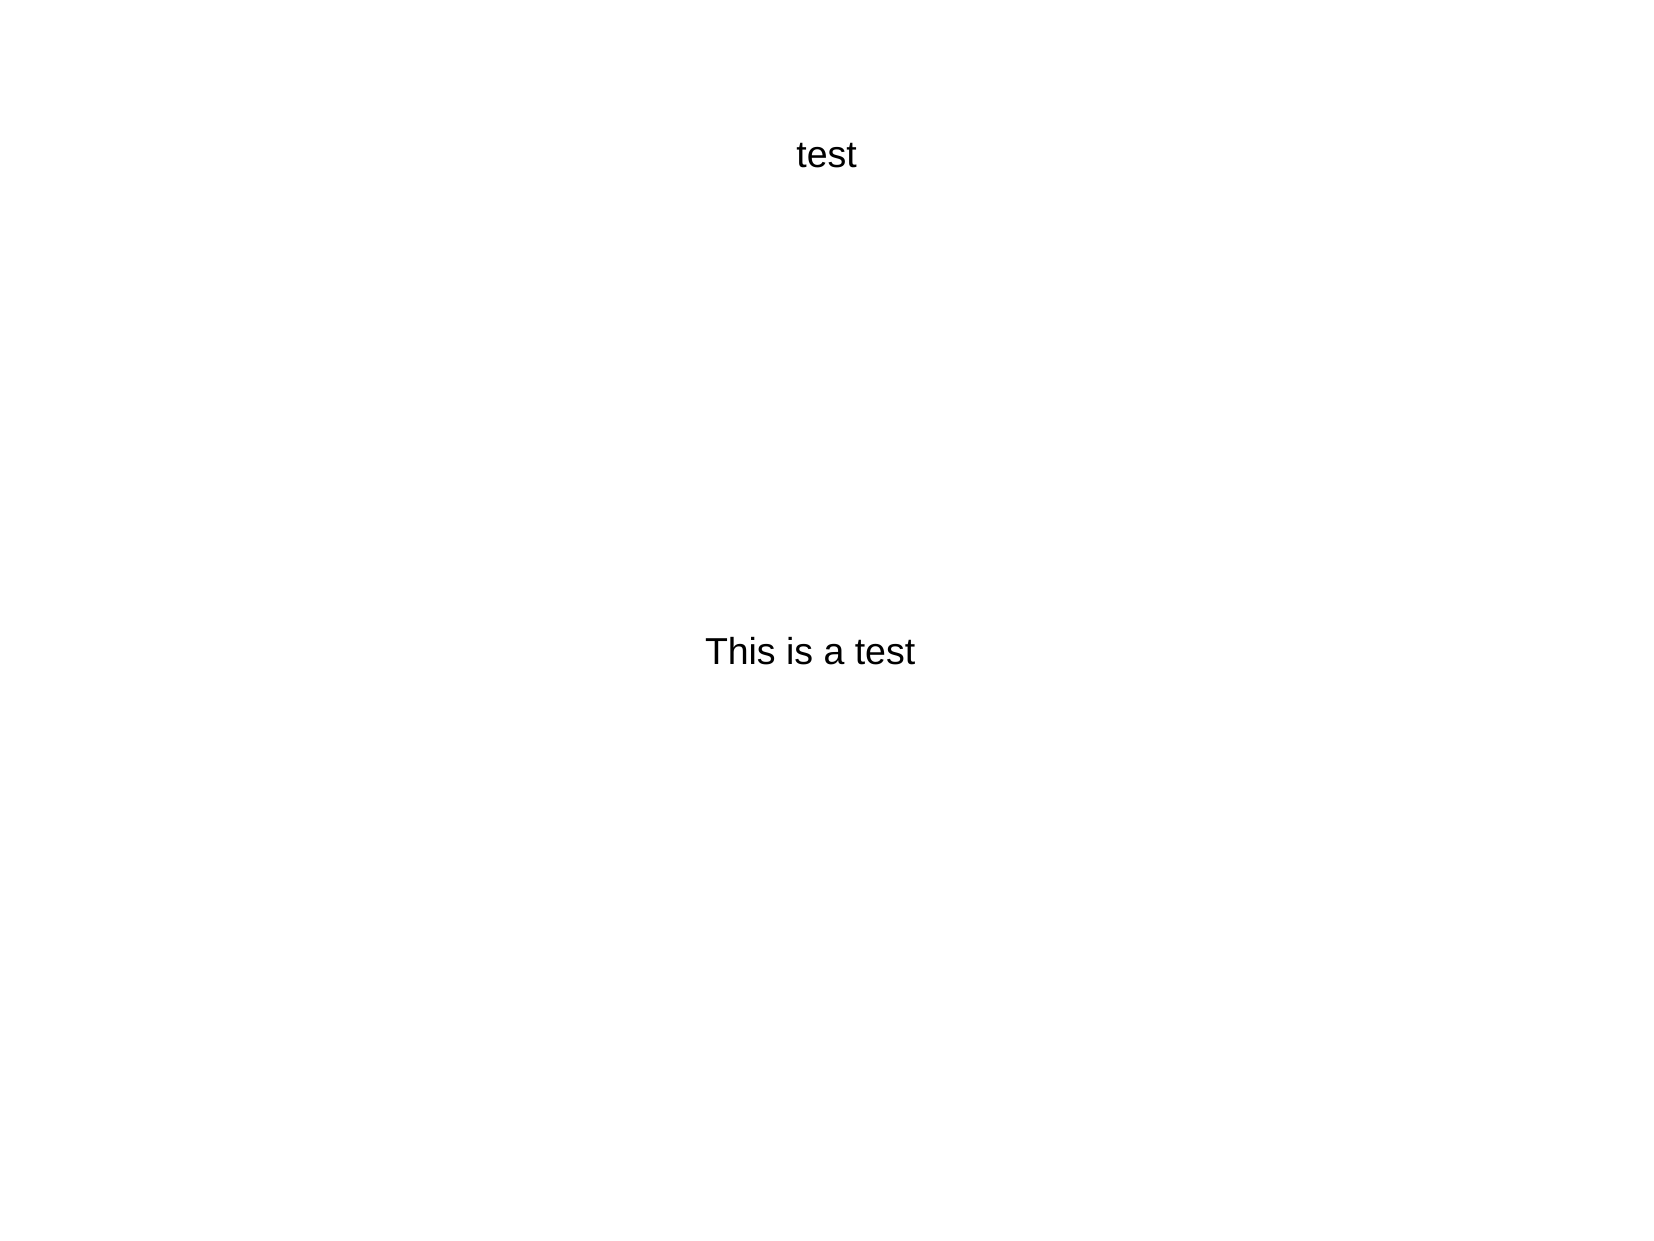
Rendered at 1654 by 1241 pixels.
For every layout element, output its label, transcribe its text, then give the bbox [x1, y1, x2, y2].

text_box test [82, 49, 1571, 257]
text_box This is a test [82, 290, 1538, 1010]
